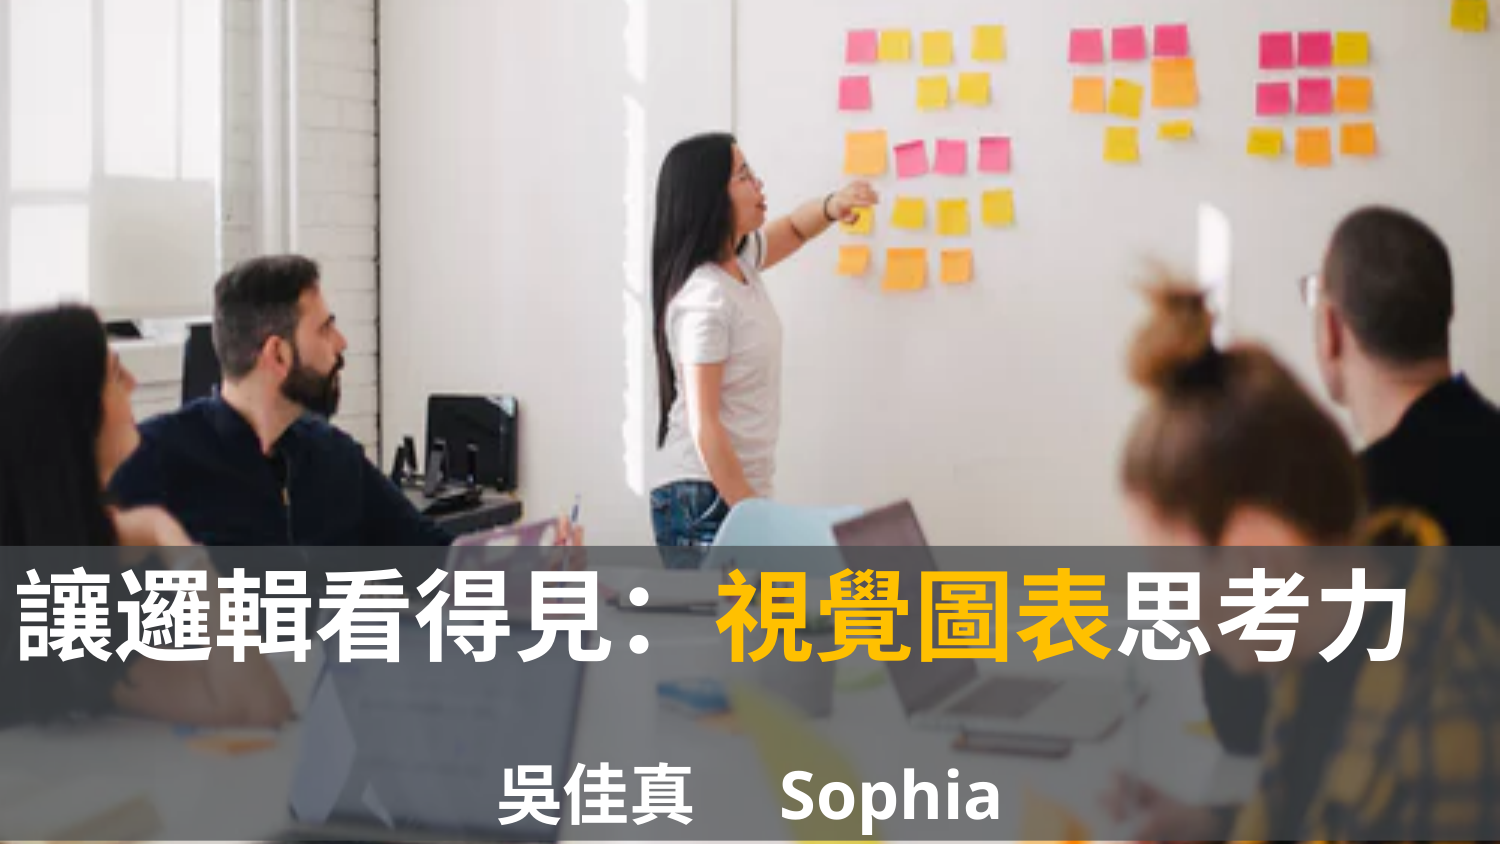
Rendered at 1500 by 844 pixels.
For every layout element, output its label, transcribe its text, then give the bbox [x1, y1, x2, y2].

picture [0, 0, 1500, 545]
text_box 讓邏輯看得見：視覺圖表思考力 吳佳真 Sophia [0, 545, 1500, 841]
